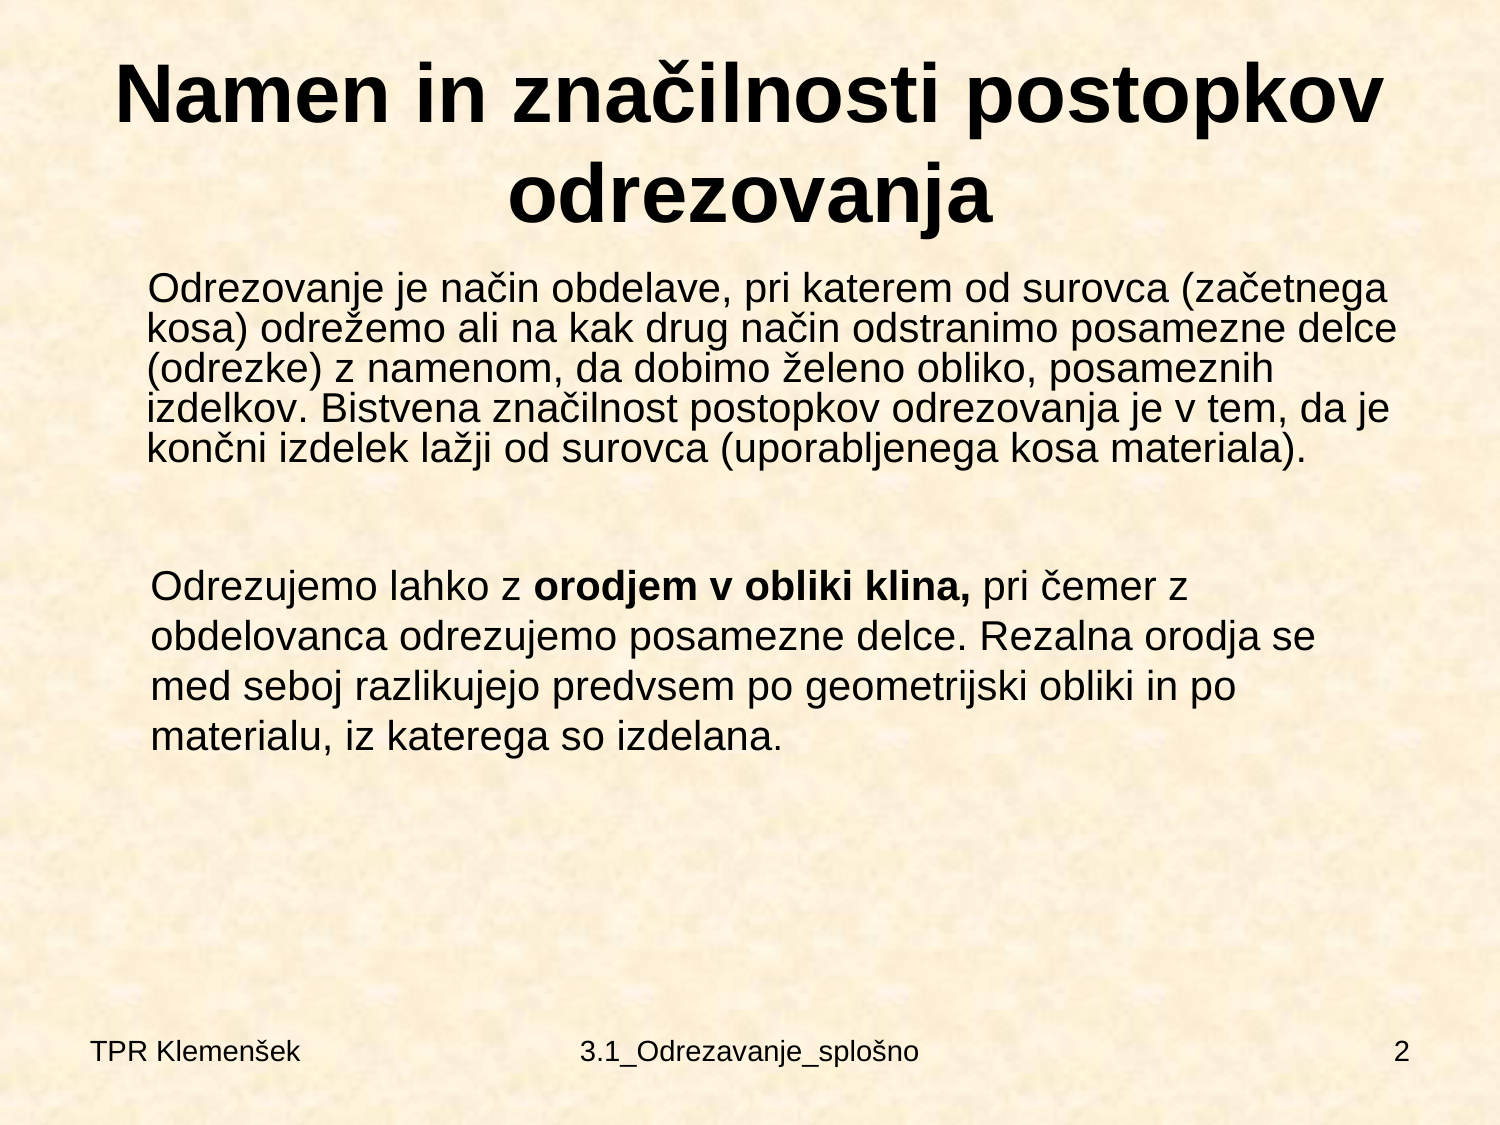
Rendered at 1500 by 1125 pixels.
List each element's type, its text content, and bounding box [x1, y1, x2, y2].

text_box TPR Klemenšek [74, 1024, 426, 1103]
title Namen in značilnosti postopkov odrezovanja [75, 31, 1426, 247]
text_box 3.1_Odrezavanje_splošno [512, 1024, 988, 1103]
text_box <number> [1074, 1024, 1426, 1103]
picture [0, 0, 1500, 1125]
list Odrezovanje je način obdelave, pri katerem od surovca (začetnega kosa) odrežemo ali na kak drug način odstranimo posamezne delce (odrezke) z namenom, da dobimo želeno obliko, posameznih izdelkov. Bistvena značilnost postopkov odrezovanja je v tem, da je končni izdelek lažji od surovca (uporabljenega kosa materiala). [75, 262, 1426, 551]
text_box Odrezujemo lahko z orodjem v obliki klina, pri čemer z obdelovanca odrezujemo posamezne delce. Rezalna orodja se med seboj razlikujejo predvsem po geometrijski obliki in po materialu, iz katerega so izdelana. [135, 550, 1424, 767]
